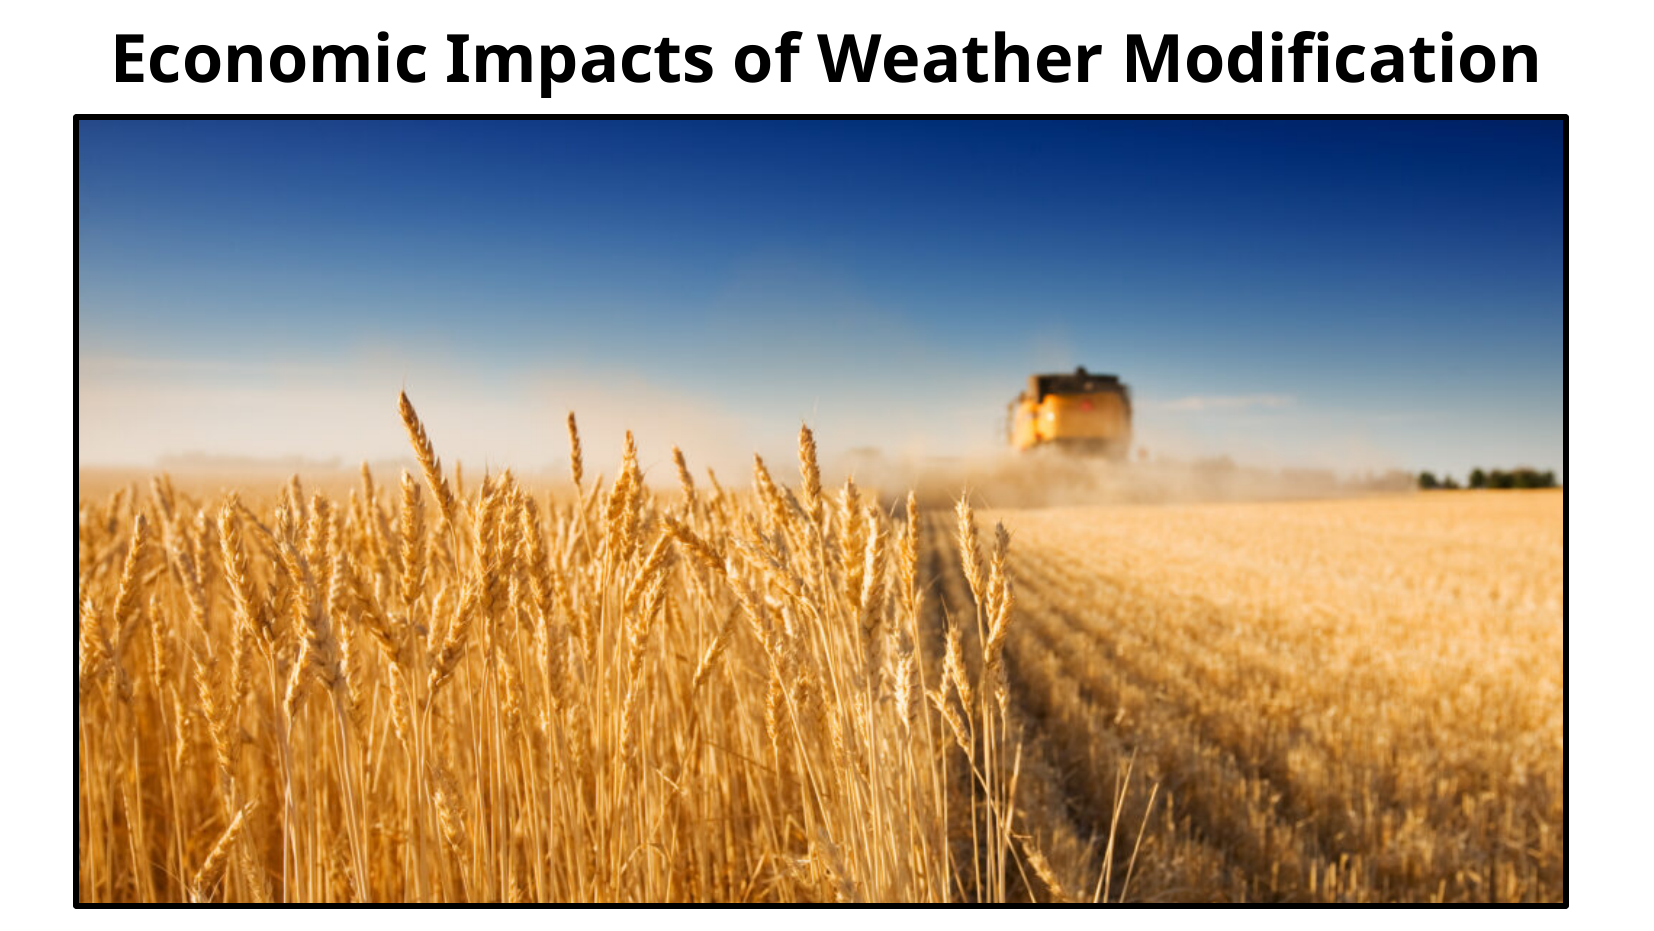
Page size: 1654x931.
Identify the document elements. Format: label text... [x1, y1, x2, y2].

picture [78, 120, 1564, 903]
title Economic Impacts of Weather Modification [0, 2, 1654, 121]
